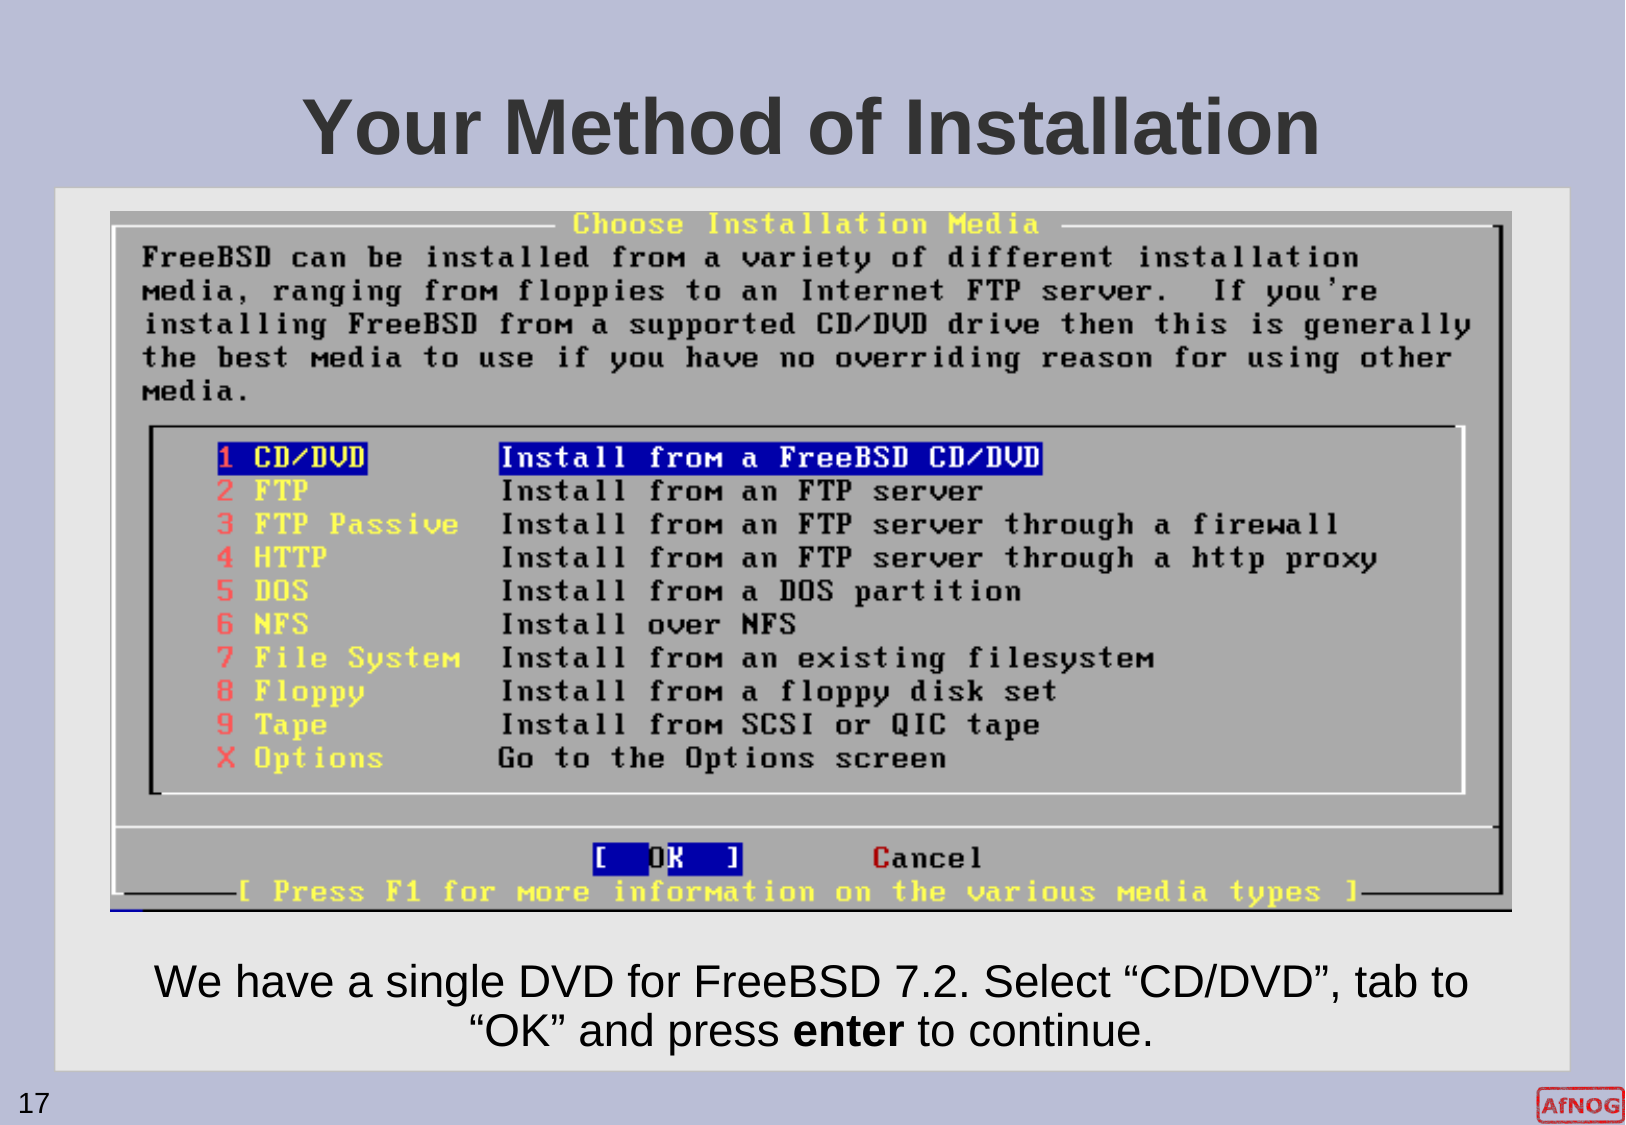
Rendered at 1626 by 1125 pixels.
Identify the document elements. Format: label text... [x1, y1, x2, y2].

picture [1535, 1085, 1626, 1125]
picture [110, 211, 1512, 912]
text_box We have a single DVD for FreeBSD 7.2. Select “CD/DVD”, tab to “OK” and press enter to continue. [88, 950, 1536, 1067]
title Your Method of Installation [54, 44, 1571, 215]
list [82, 214, 1560, 1045]
